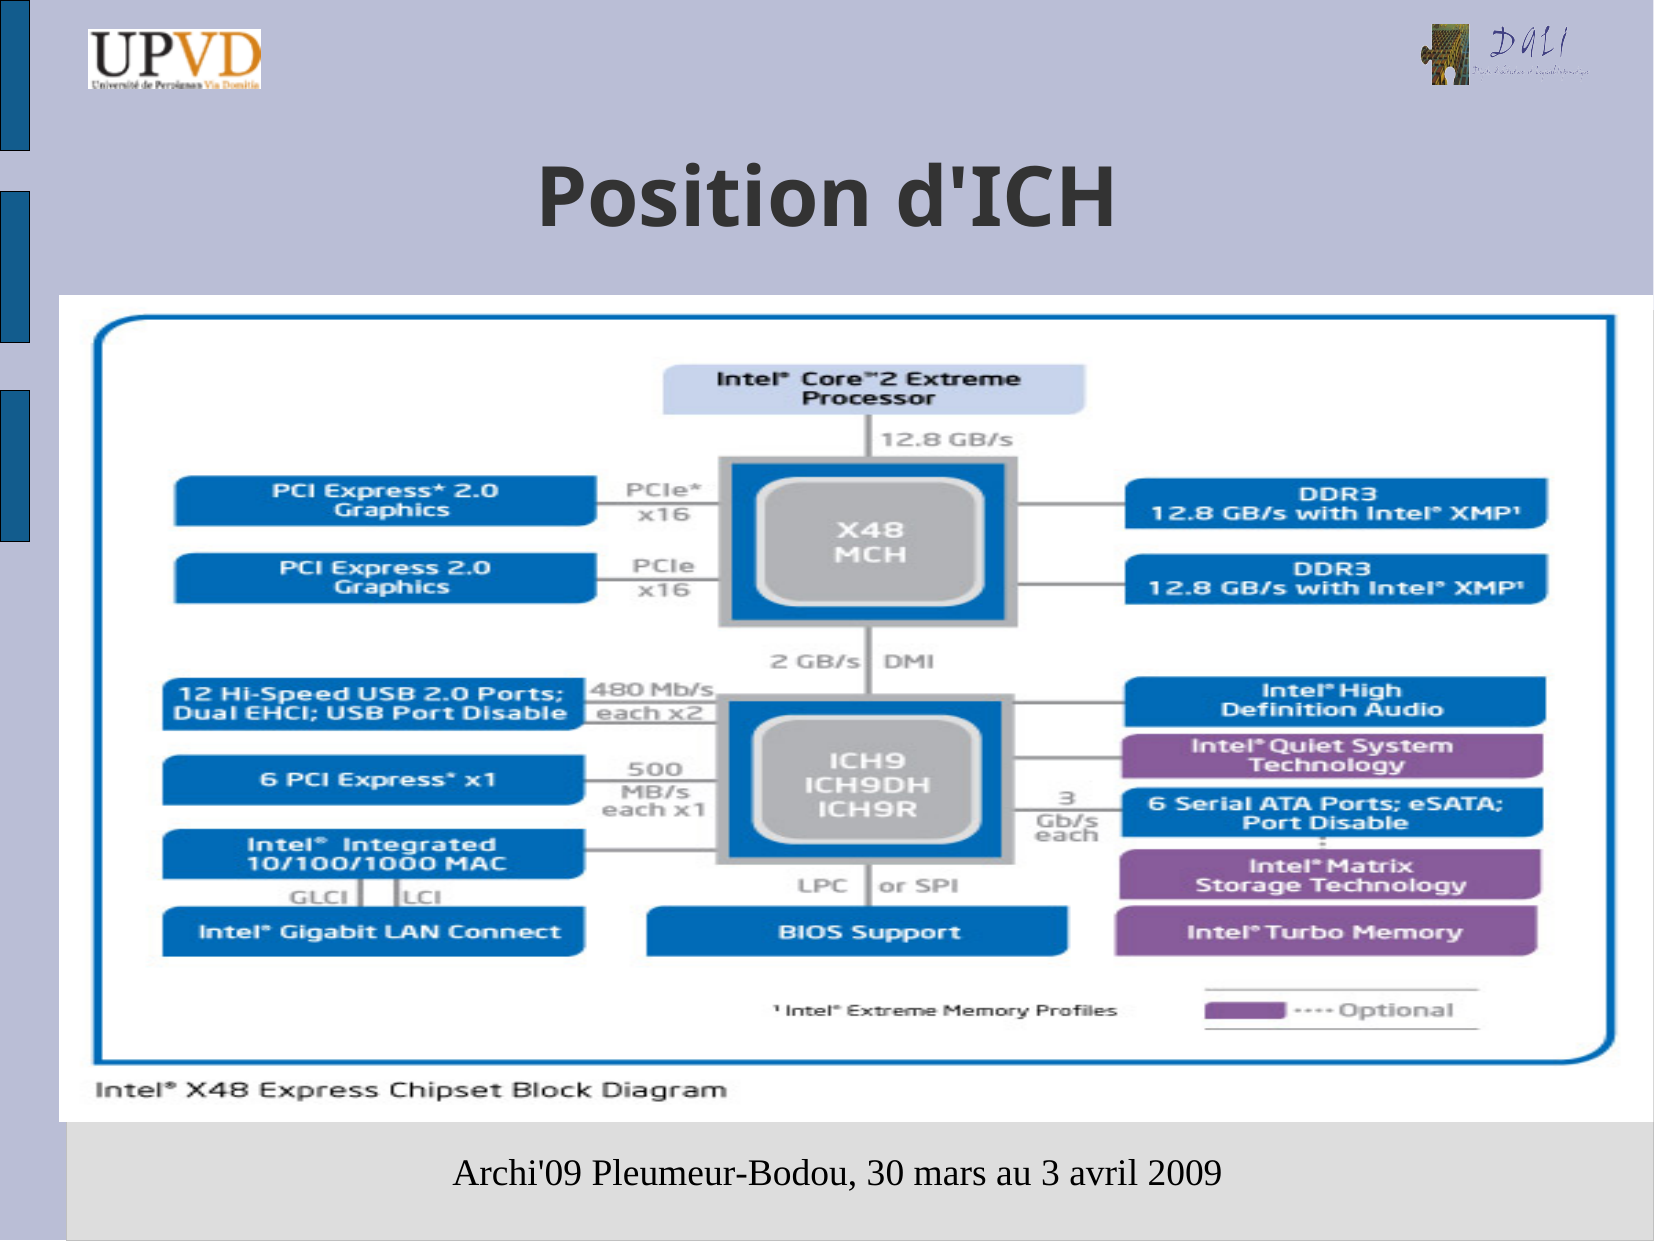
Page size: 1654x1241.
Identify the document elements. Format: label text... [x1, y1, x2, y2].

picture [88, 29, 261, 89]
title Position d'ICH [121, 91, 1534, 295]
text_box Archi'09 Pleumeur-Bodou, 30 mars au 3 avril 2009 [452, 1151, 1226, 1204]
picture [1420, 24, 1593, 85]
picture [59, 295, 1654, 1123]
